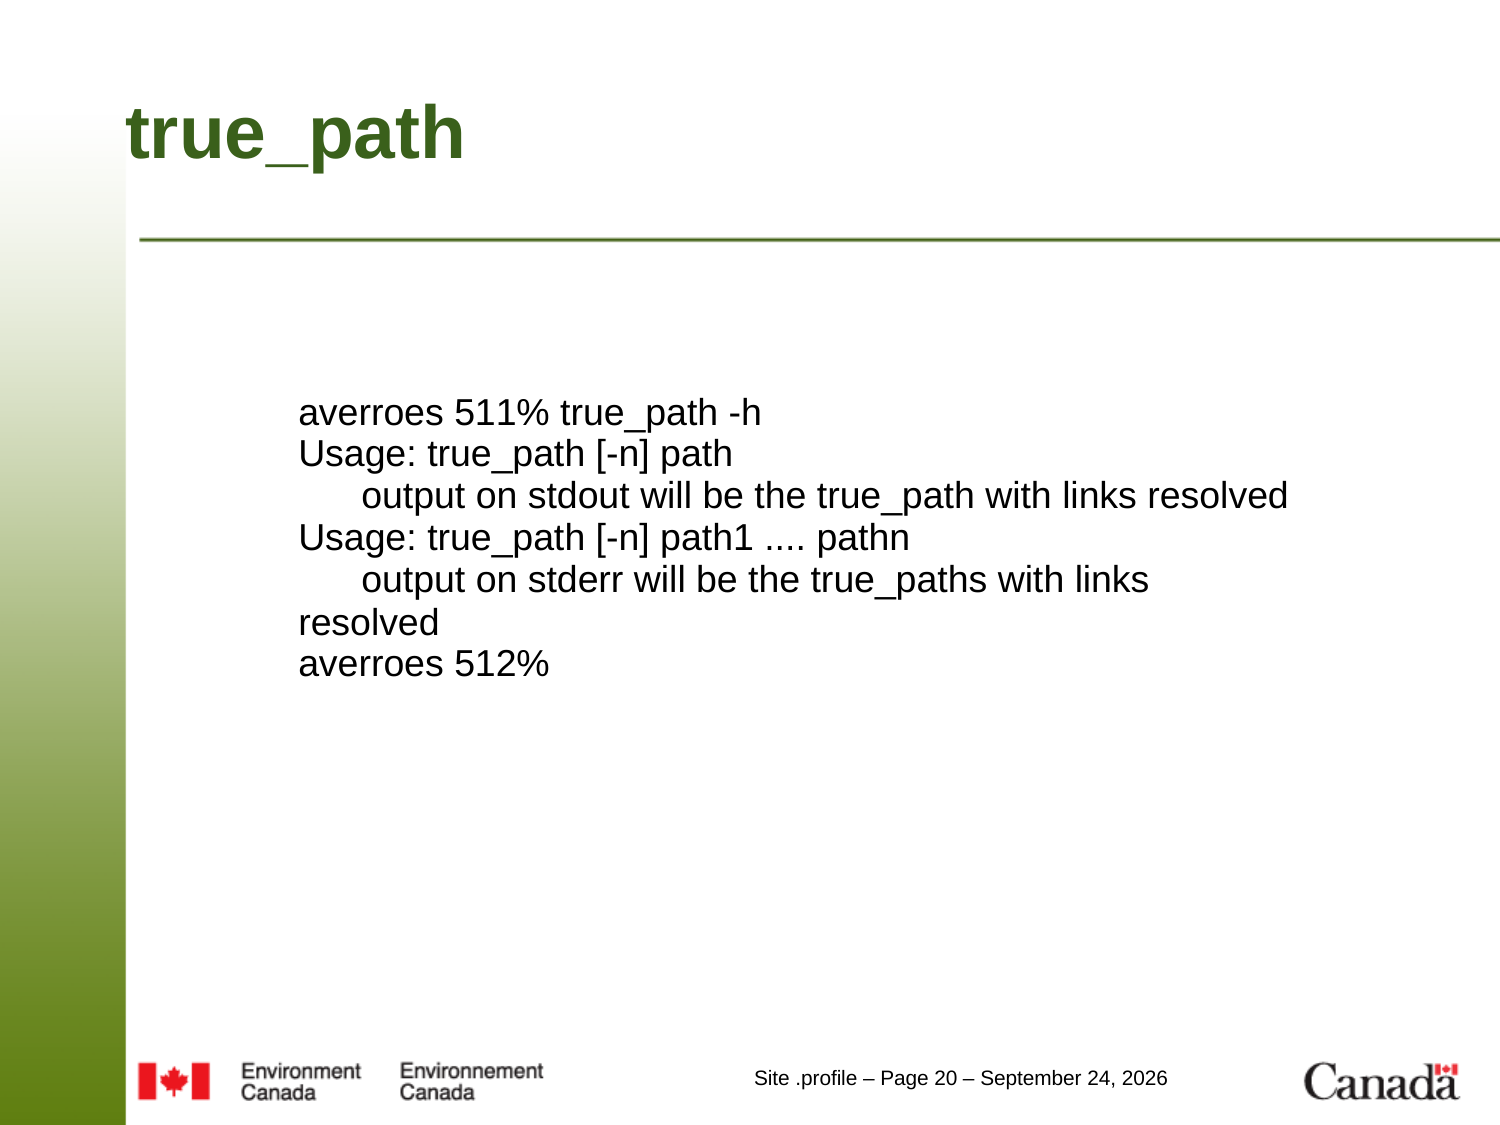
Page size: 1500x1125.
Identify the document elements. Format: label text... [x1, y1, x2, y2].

text_box averroes 511% true_path -h Usage: true_path [-n] path output on stdout will be the true_path with links resolved Usage: true_path [-n] path1 .... pathn output on stderr will be the true_paths with links resolved averroes 512% [283, 341, 1316, 837]
picture [0, 0, 1500, 1125]
title true_path [125, 52, 1463, 213]
